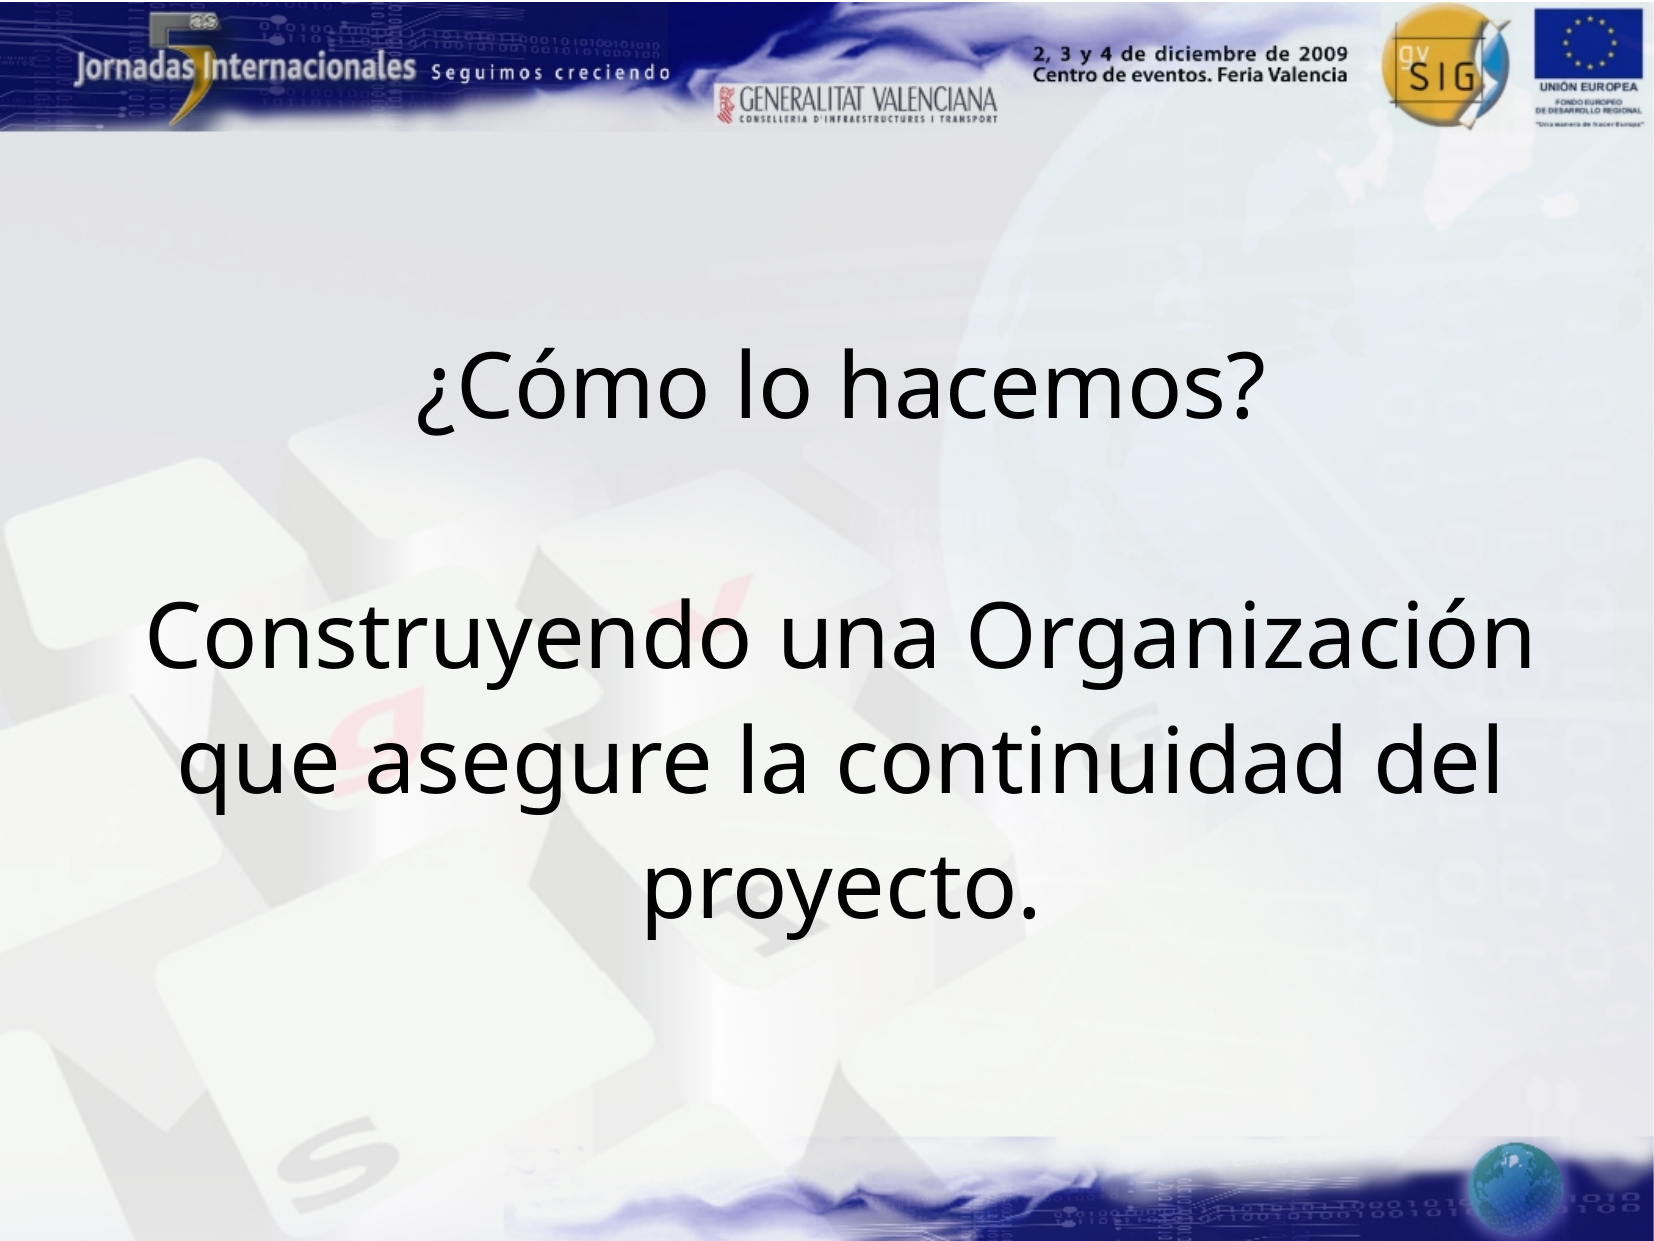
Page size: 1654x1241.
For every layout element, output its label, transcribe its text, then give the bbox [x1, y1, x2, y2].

picture [0, 2, 1654, 1241]
text_box ¿Cómo lo hacemos? Construyendo una Organización que asegure la continuidad del proyecto. [59, 312, 1625, 892]
